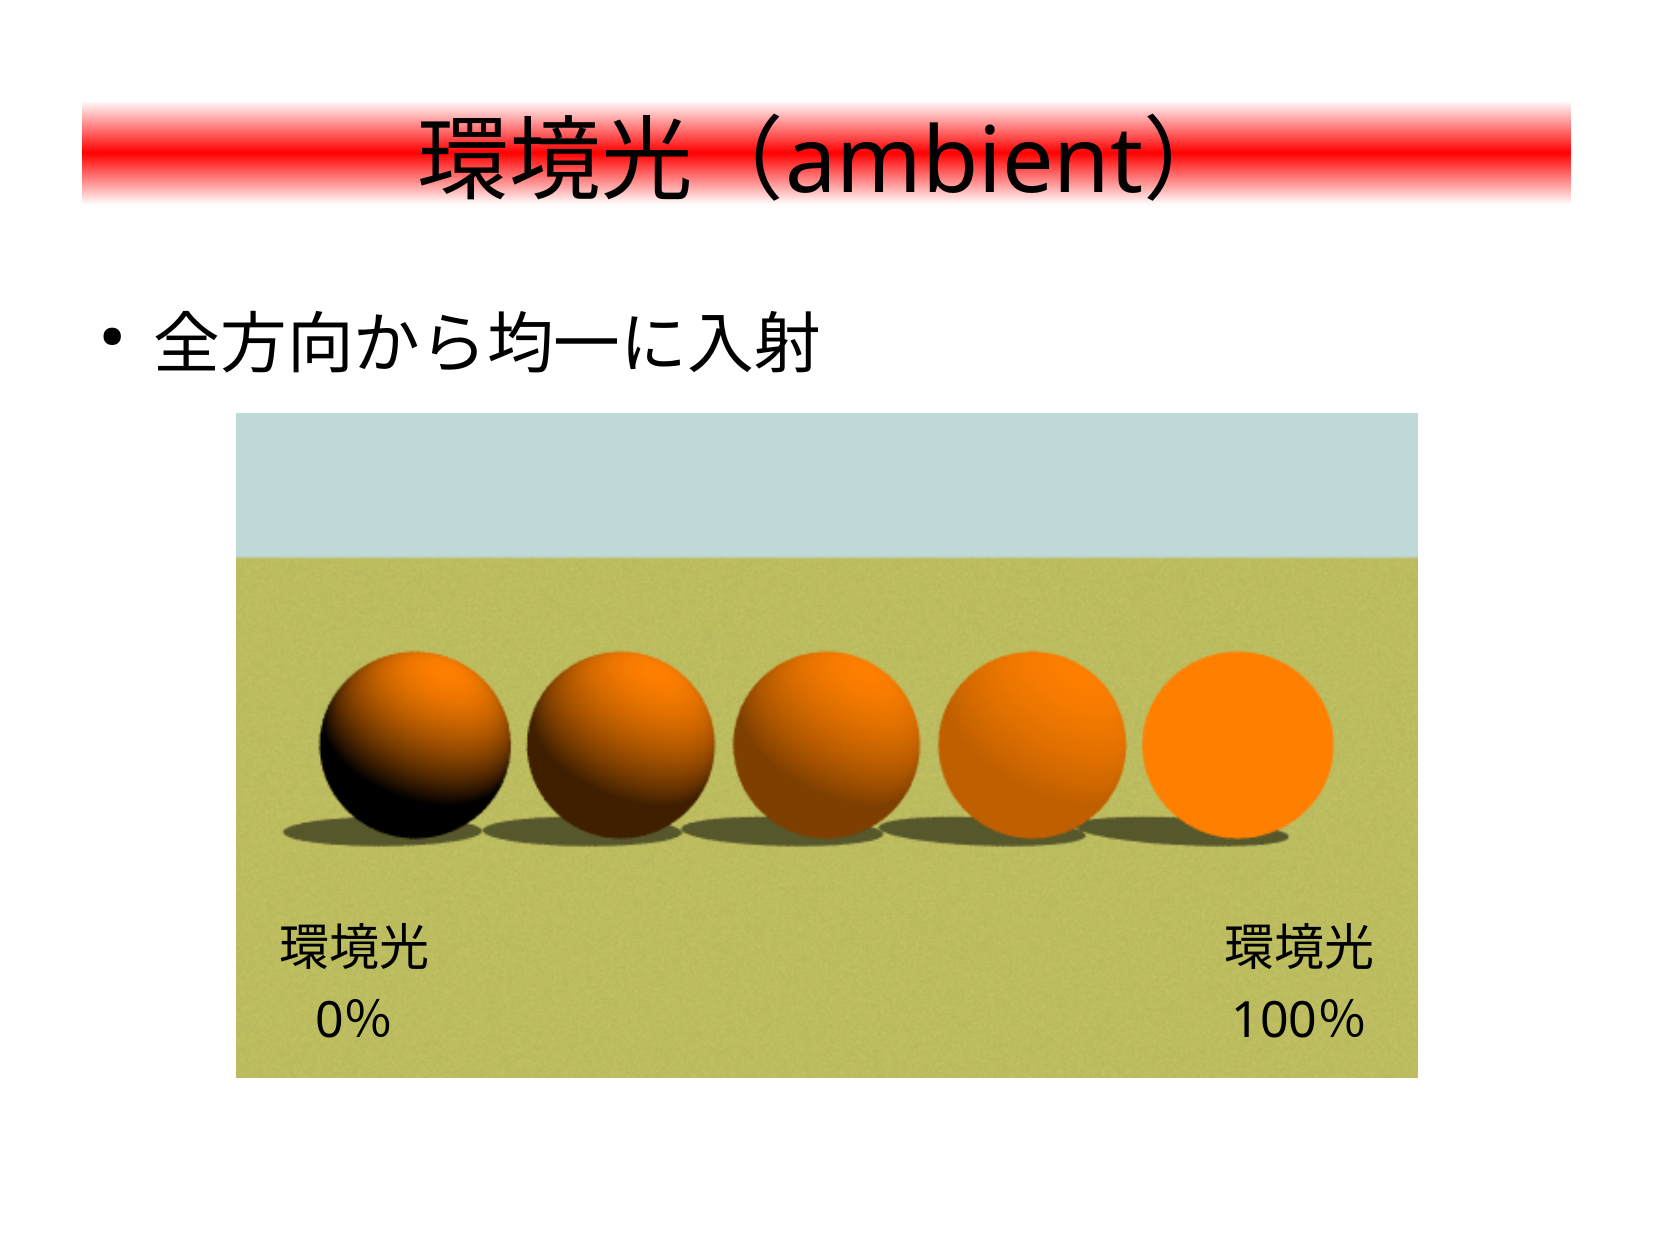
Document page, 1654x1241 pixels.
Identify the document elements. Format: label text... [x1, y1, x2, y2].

title 環境光（ambient） [82, 49, 1571, 257]
list 全方向から均一に入射 [82, 290, 1571, 1094]
